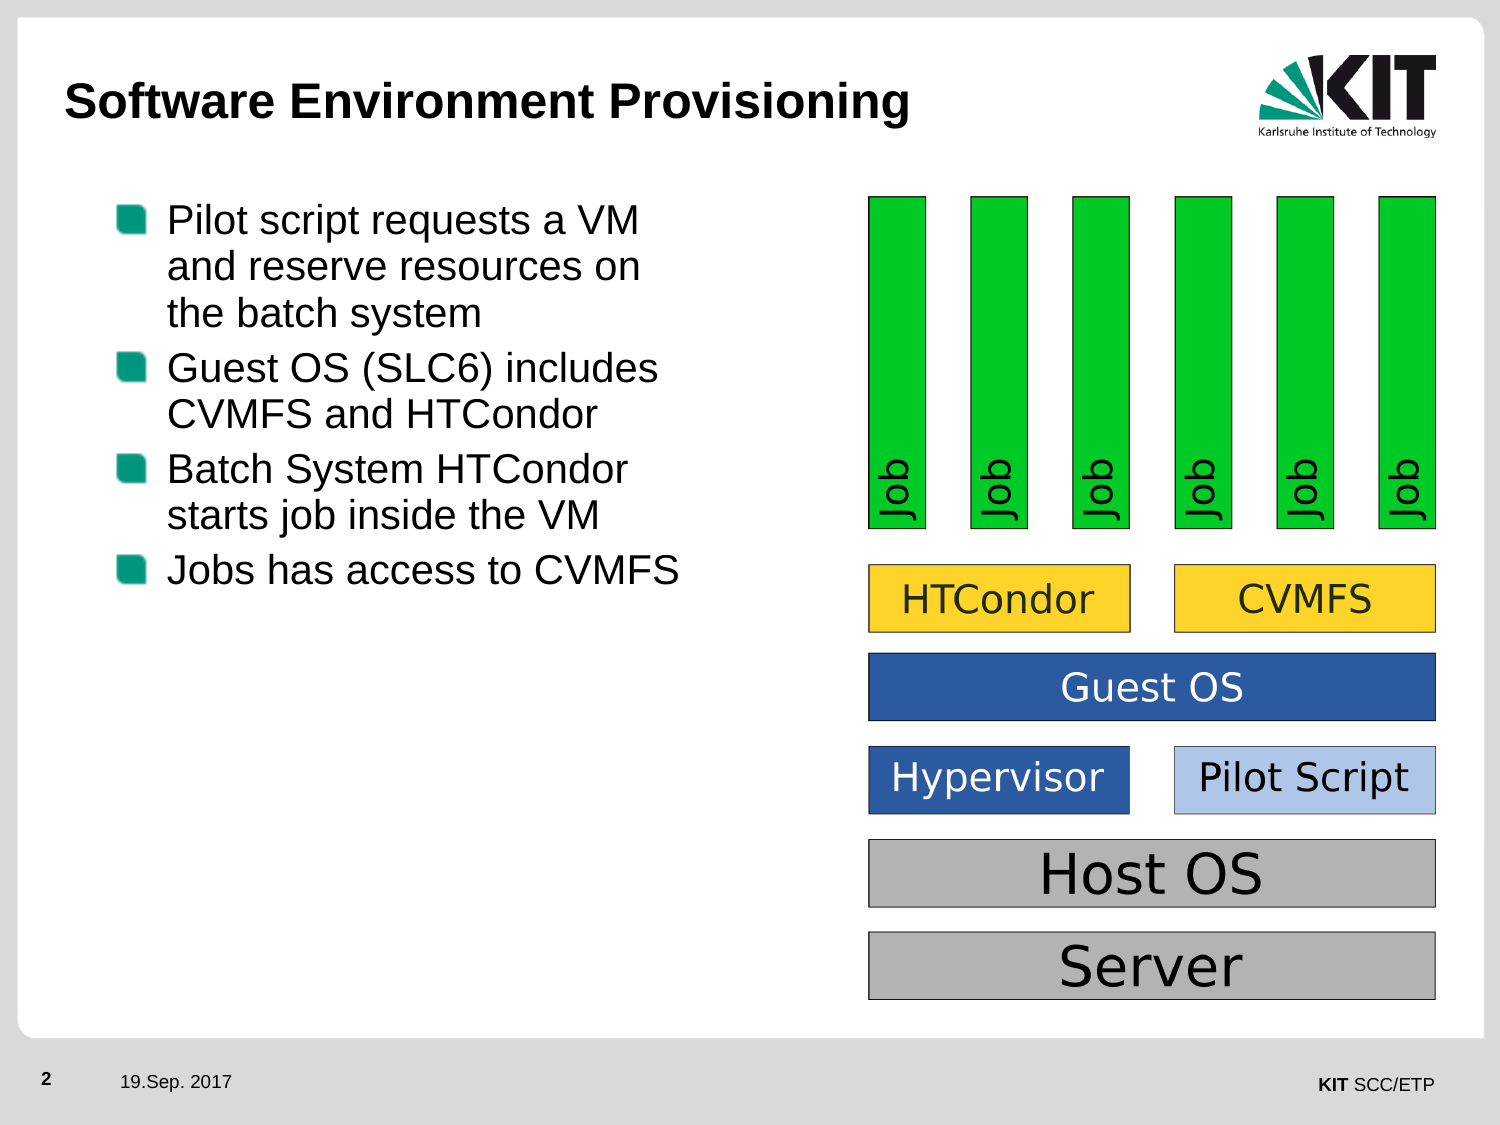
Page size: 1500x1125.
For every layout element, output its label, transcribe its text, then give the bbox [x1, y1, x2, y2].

list Pilot script requests a VM and reserve resources on the batch system Guest OS (SLC6) includes CVMFS and HTCondor Batch System HTCondor starts job inside the VM Jobs has access to CVMFS [115, 196, 683, 1000]
picture [0, 0, 1500, 1125]
title Software Environment Provisioning [64, 54, 1198, 147]
